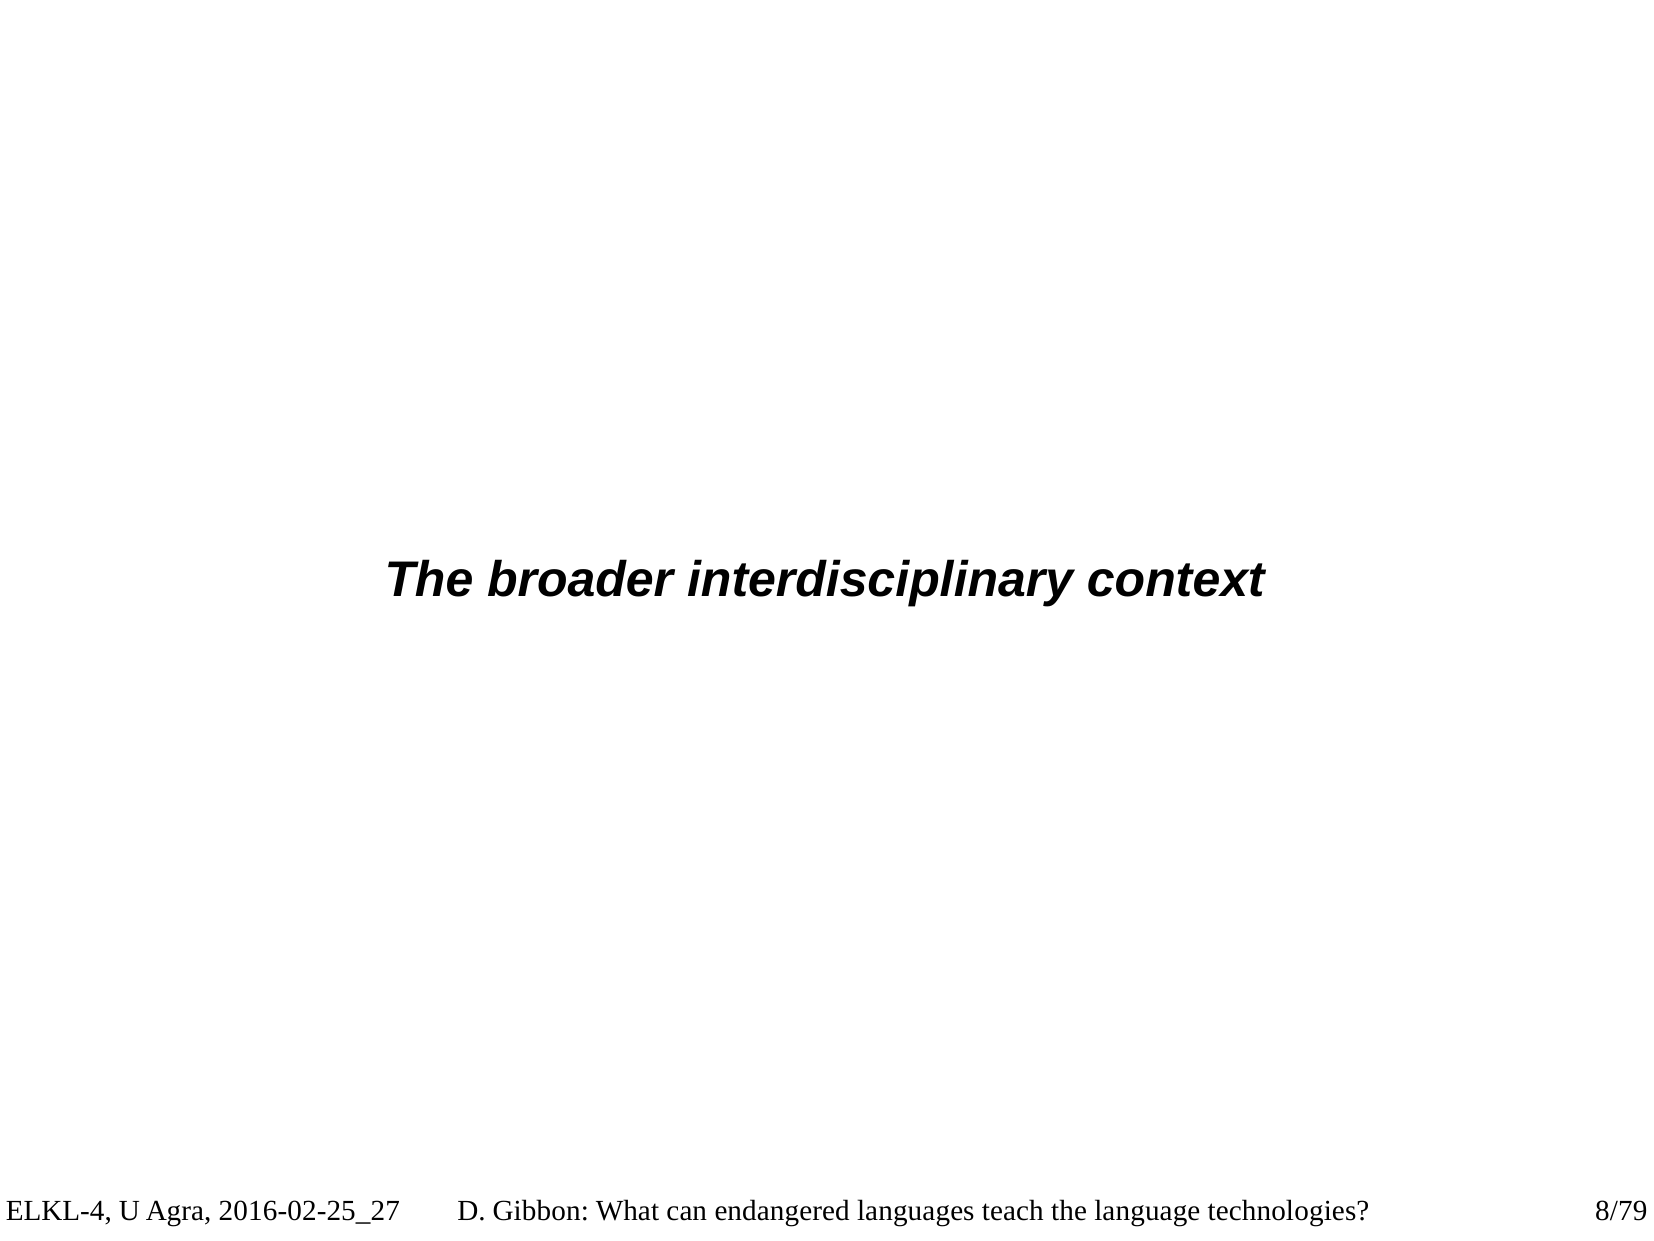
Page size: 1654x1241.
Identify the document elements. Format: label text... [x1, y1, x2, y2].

title The broader interdisciplinary context [0, 527, 1654, 631]
